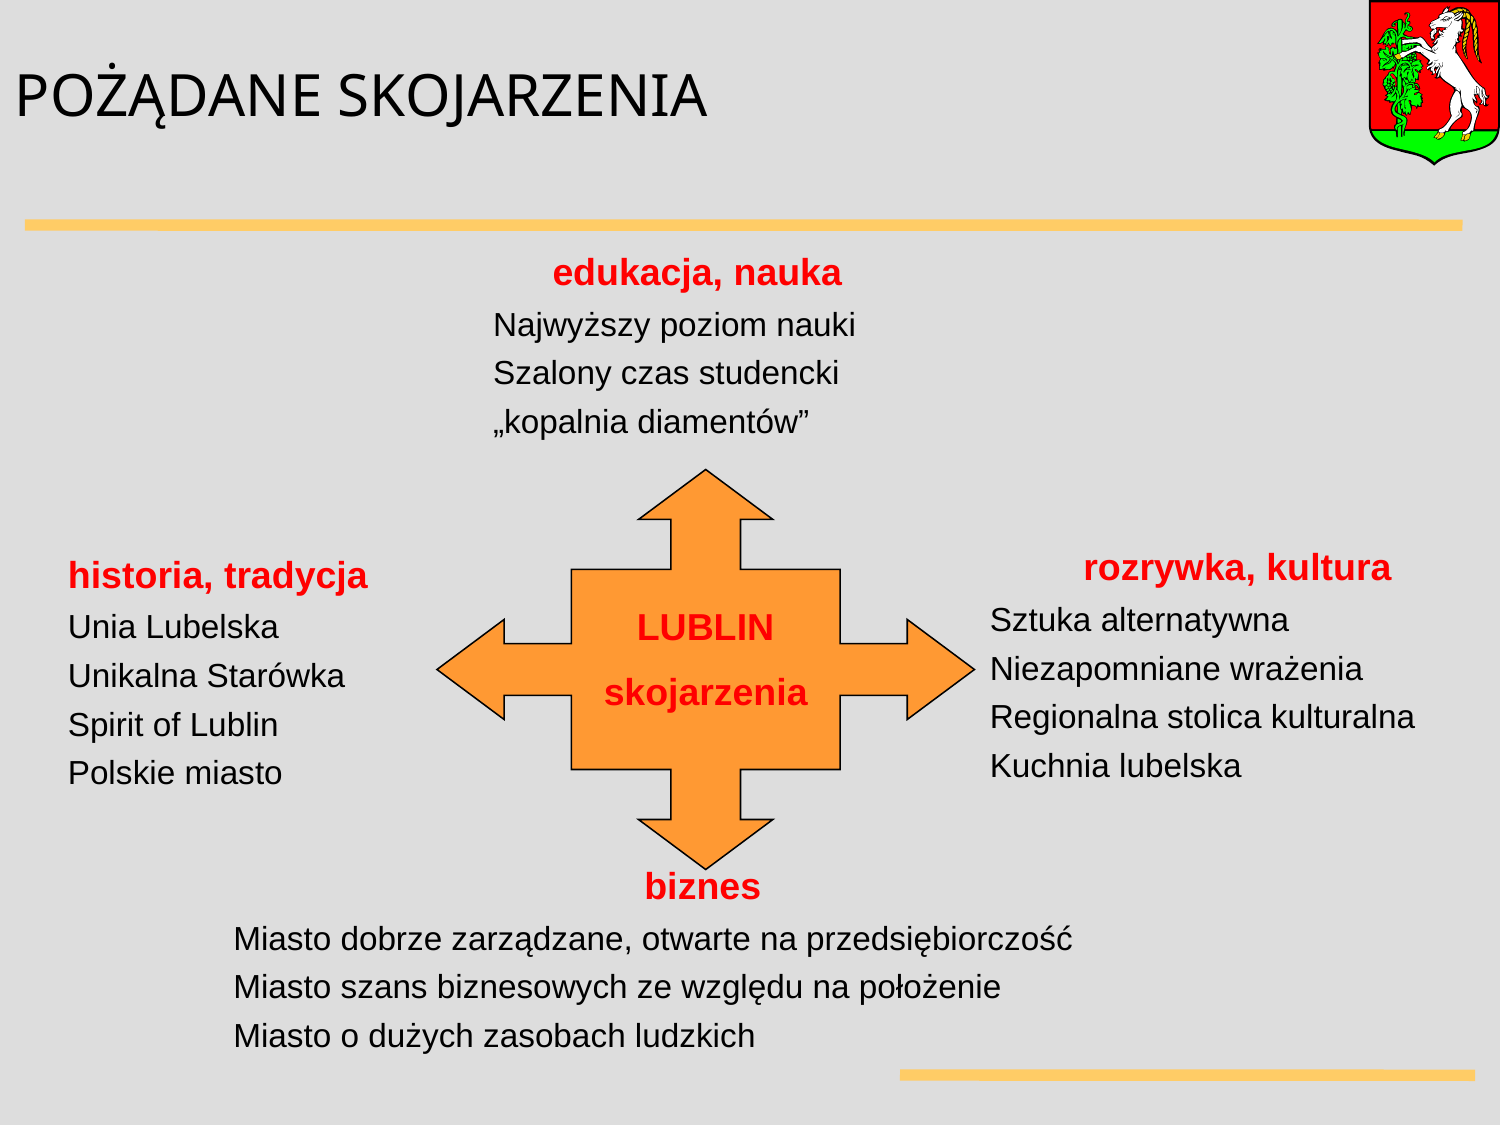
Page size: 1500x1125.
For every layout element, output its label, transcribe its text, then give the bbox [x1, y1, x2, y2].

text_box edukacja, nauka Najwyższy poziom nauki Szalony czas studencki „kopalnia diamentów” [478, 243, 916, 447]
text_box rozrywka, kultura Sztuka alternatywna Niezapomniane wrażenia Regionalna stolica kulturalna Kuchnia lubelska [975, 538, 1500, 791]
title POŻĄDANE SKOJARZENIA [0, 0, 1276, 188]
text_box LUBLIN skojarzenia [574, 598, 837, 722]
text_box biznes Miasto dobrze zarządzane, otwarte na przedsiębiorczość Miasto szans biznesowych ze względu na położenie Miasto o dużych zasobach ludzkich [218, 857, 1188, 1061]
text_box [436, 469, 975, 870]
text_box historia, tradycja Unia Lubelska Unikalna Starówka Spirit of Lublin Polskie miasto [53, 546, 429, 799]
